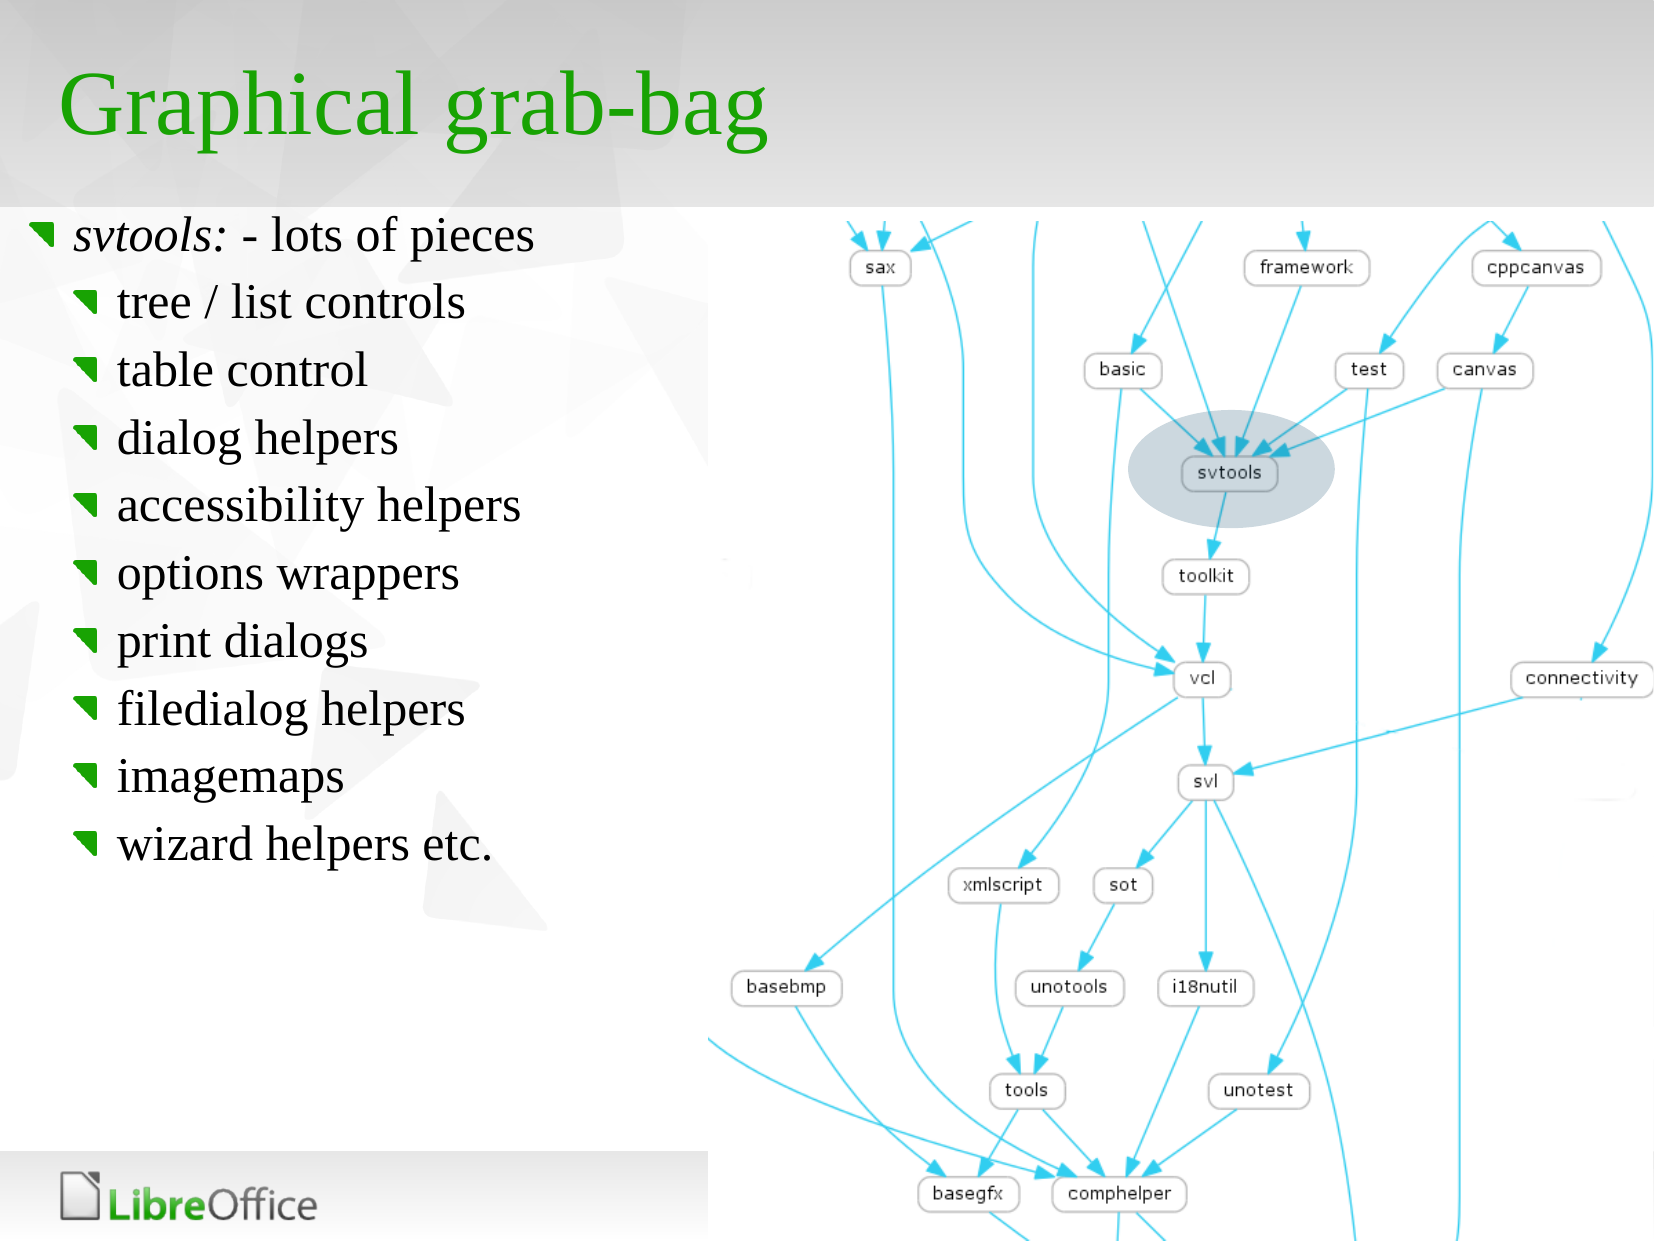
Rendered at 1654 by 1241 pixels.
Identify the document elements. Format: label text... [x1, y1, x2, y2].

picture [41, 1164, 337, 1240]
title Graphical grab-bag [59, 29, 1595, 178]
text_box [1128, 409, 1335, 529]
list svtools: - lots of pieces tree / list controls table control dialog helpers accessibility helpers options wrappers print dialogs filedialog helpers imagemaps wizard helpers etc. [29, 206, 768, 1164]
picture [0, 0, 1654, 1241]
